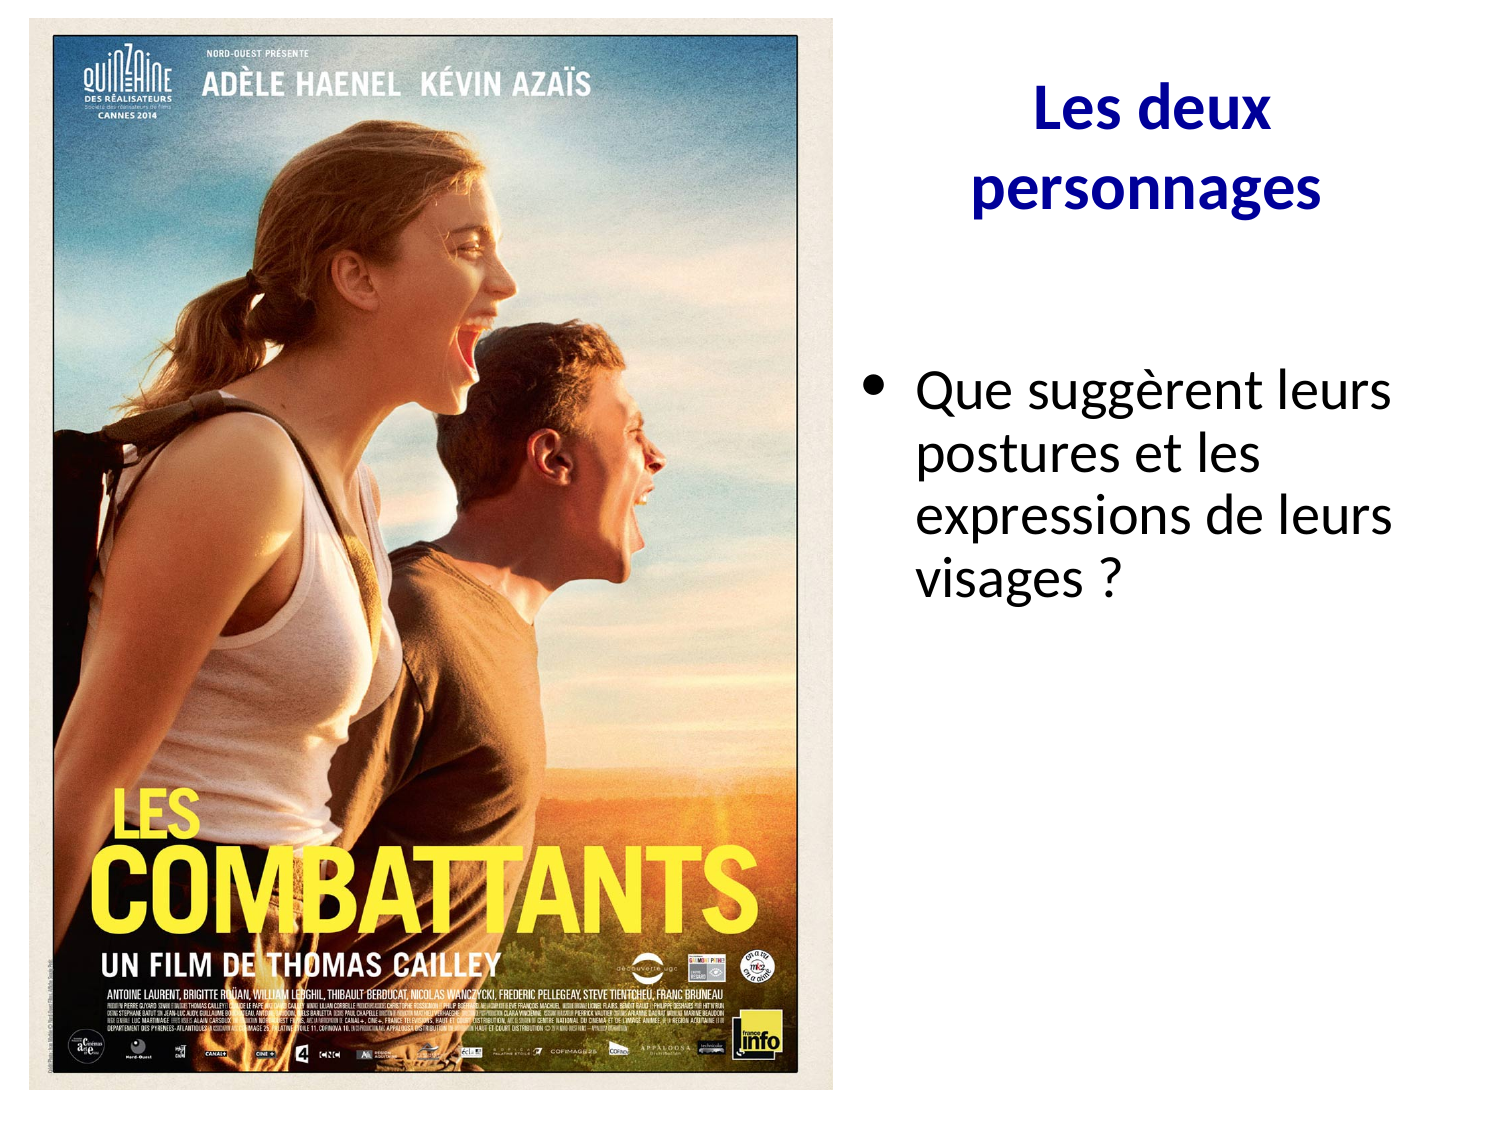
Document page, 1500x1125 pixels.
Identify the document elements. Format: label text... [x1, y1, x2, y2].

title Les deux personnages [879, 30, 1427, 256]
picture [29, 18, 833, 1090]
list Que suggèrent leurs postures et les expressions de leurs visages ? [844, 267, 1500, 1047]
